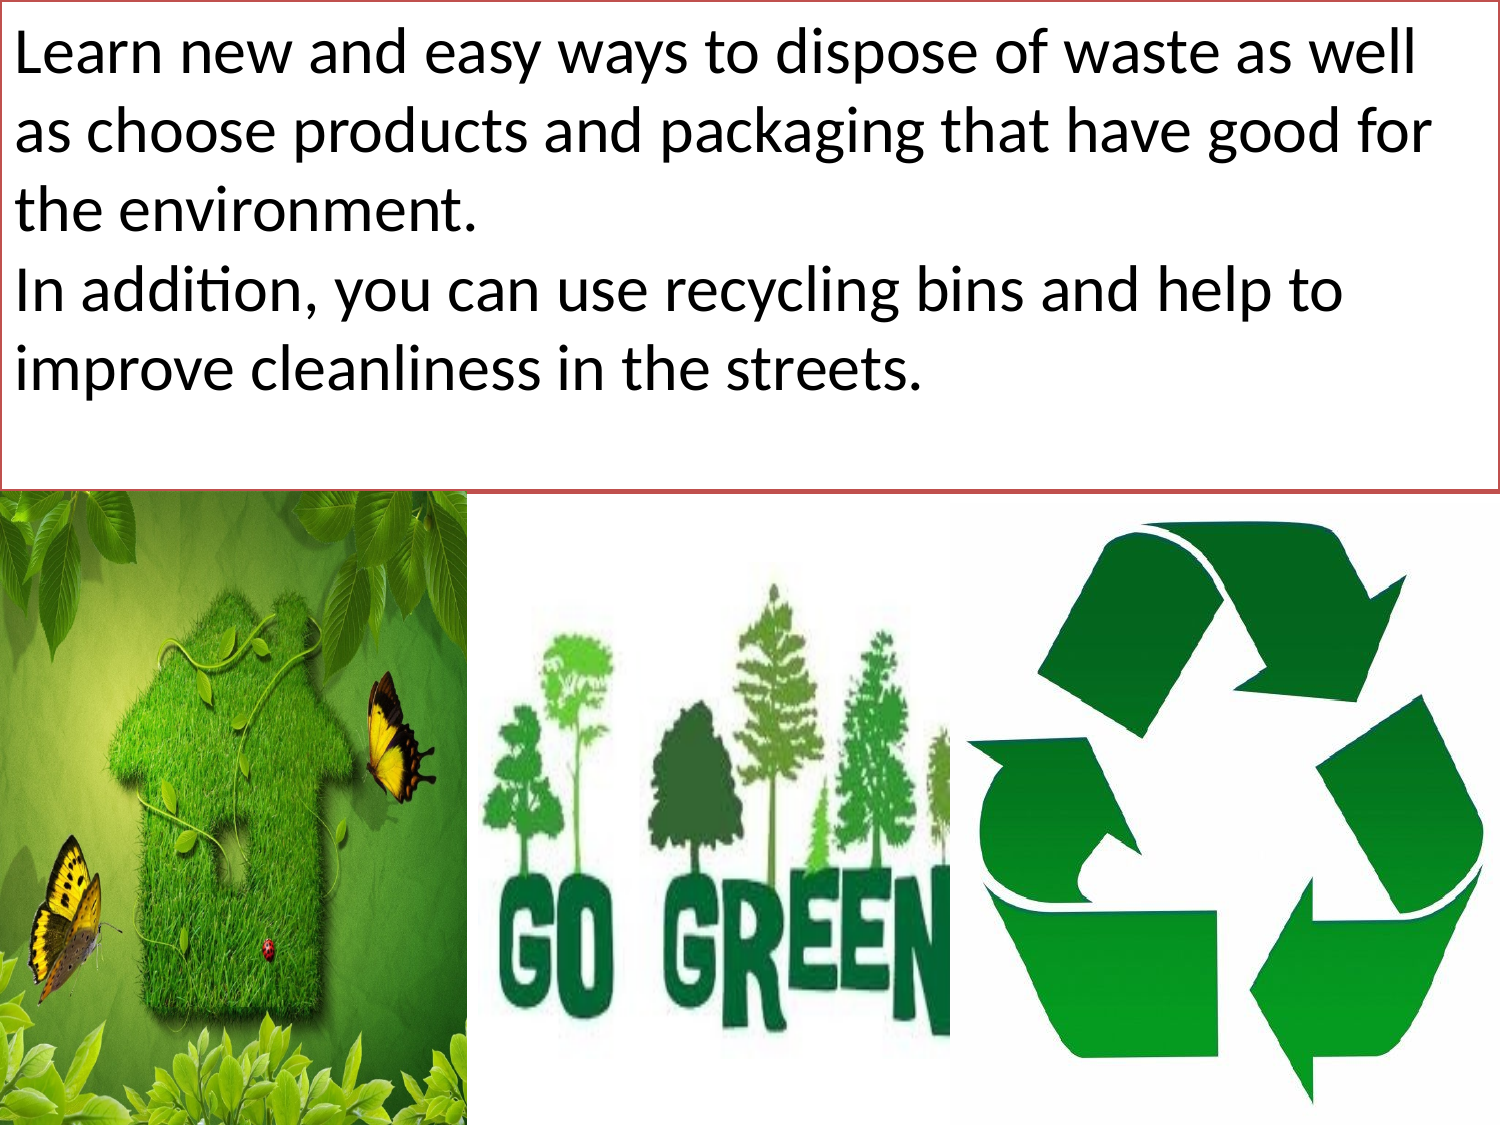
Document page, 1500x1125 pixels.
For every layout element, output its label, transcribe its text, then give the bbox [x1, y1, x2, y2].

picture [0, 491, 467, 1125]
list Learn new and easy ways to dispose of waste as well as choose products and packaging that have good for the environment. In addition, you can use recycling bins and help to improve cleanliness in the streets. [0, 0, 1500, 492]
picture [478, 503, 1500, 1125]
